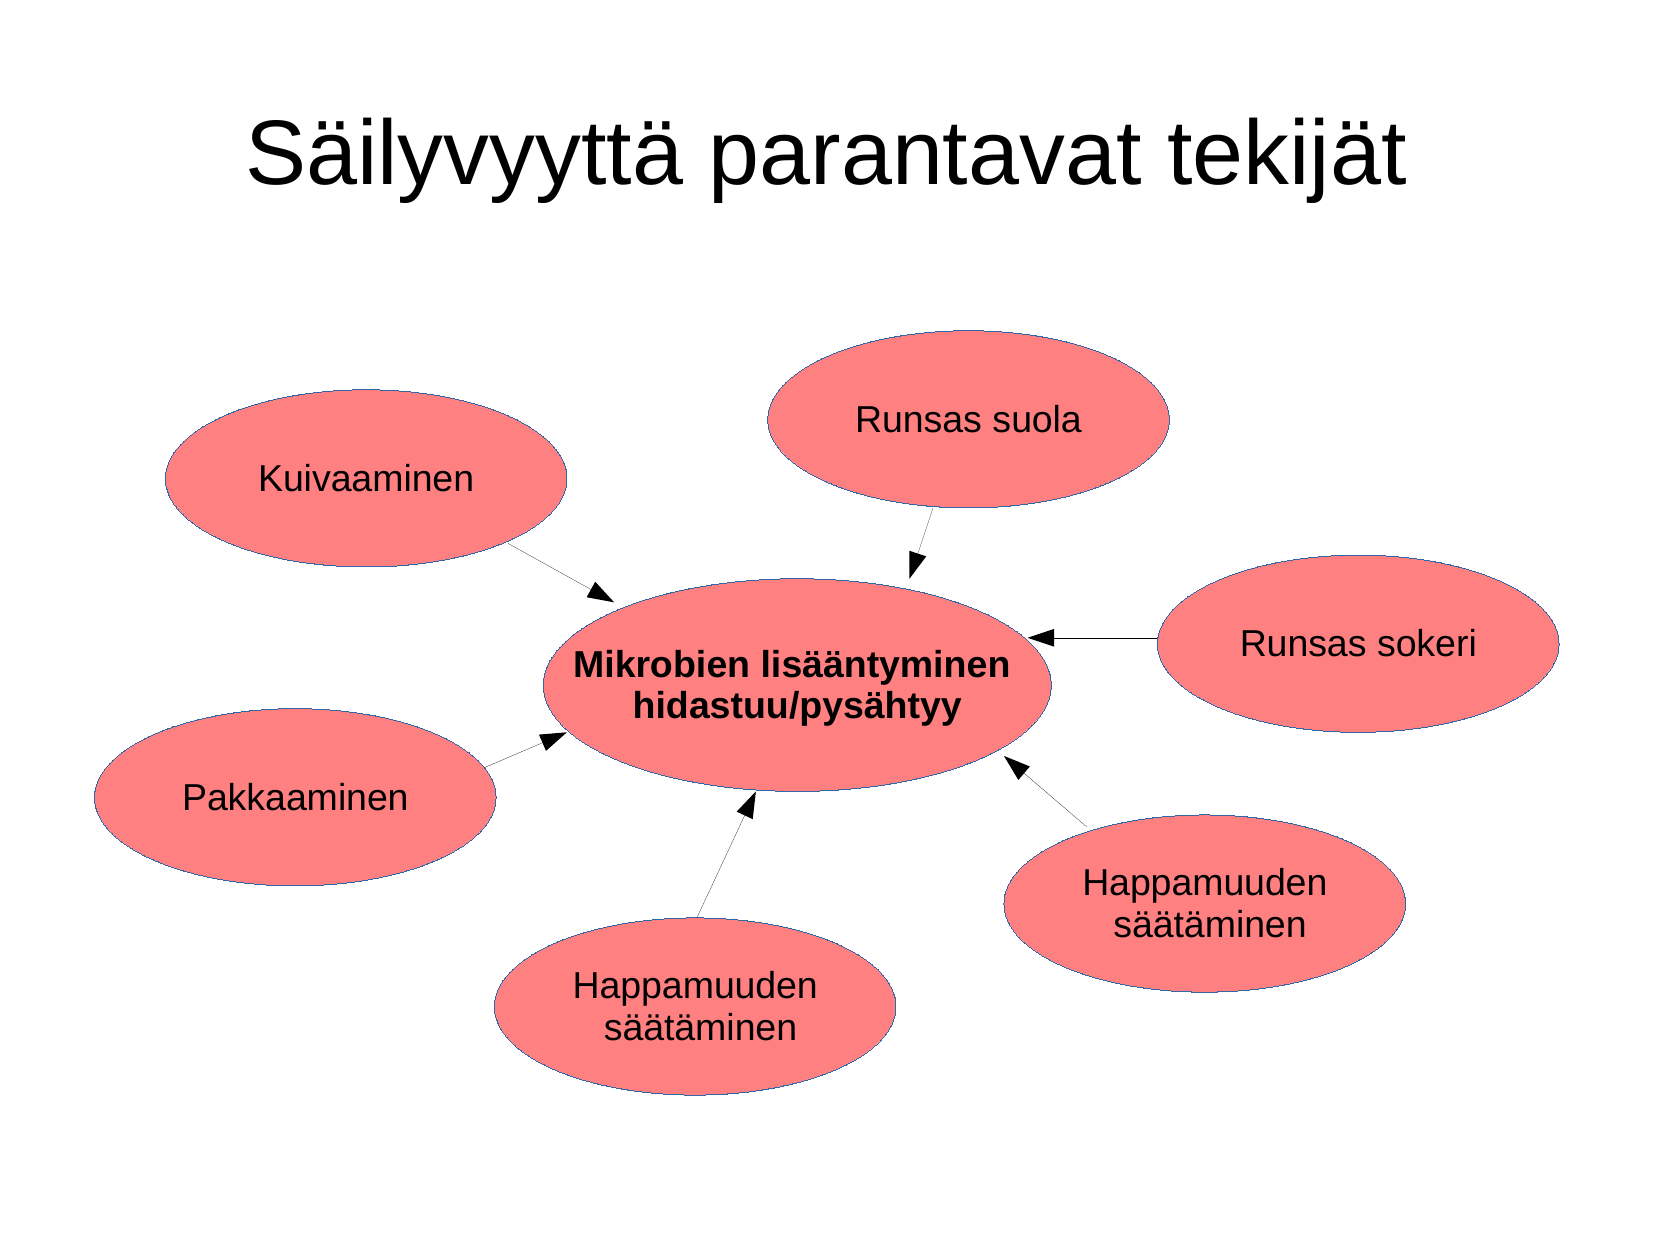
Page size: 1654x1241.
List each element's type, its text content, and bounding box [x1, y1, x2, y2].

text_box Kuivaaminen [165, 389, 567, 567]
text_box Happamuuden säätäminen [1003, 814, 1406, 993]
text_box Pakkaaminen [94, 708, 497, 886]
title Säilyvyyttä parantavat tekijät [82, 49, 1571, 257]
text_box Mikrobien lisääntyminen hidastuu/pysähtyy [543, 578, 1052, 792]
text_box Runsas suola [767, 330, 1170, 508]
text_box Runsas sokeri [1157, 555, 1560, 733]
text_box Happamuuden säätäminen [494, 917, 896, 1096]
